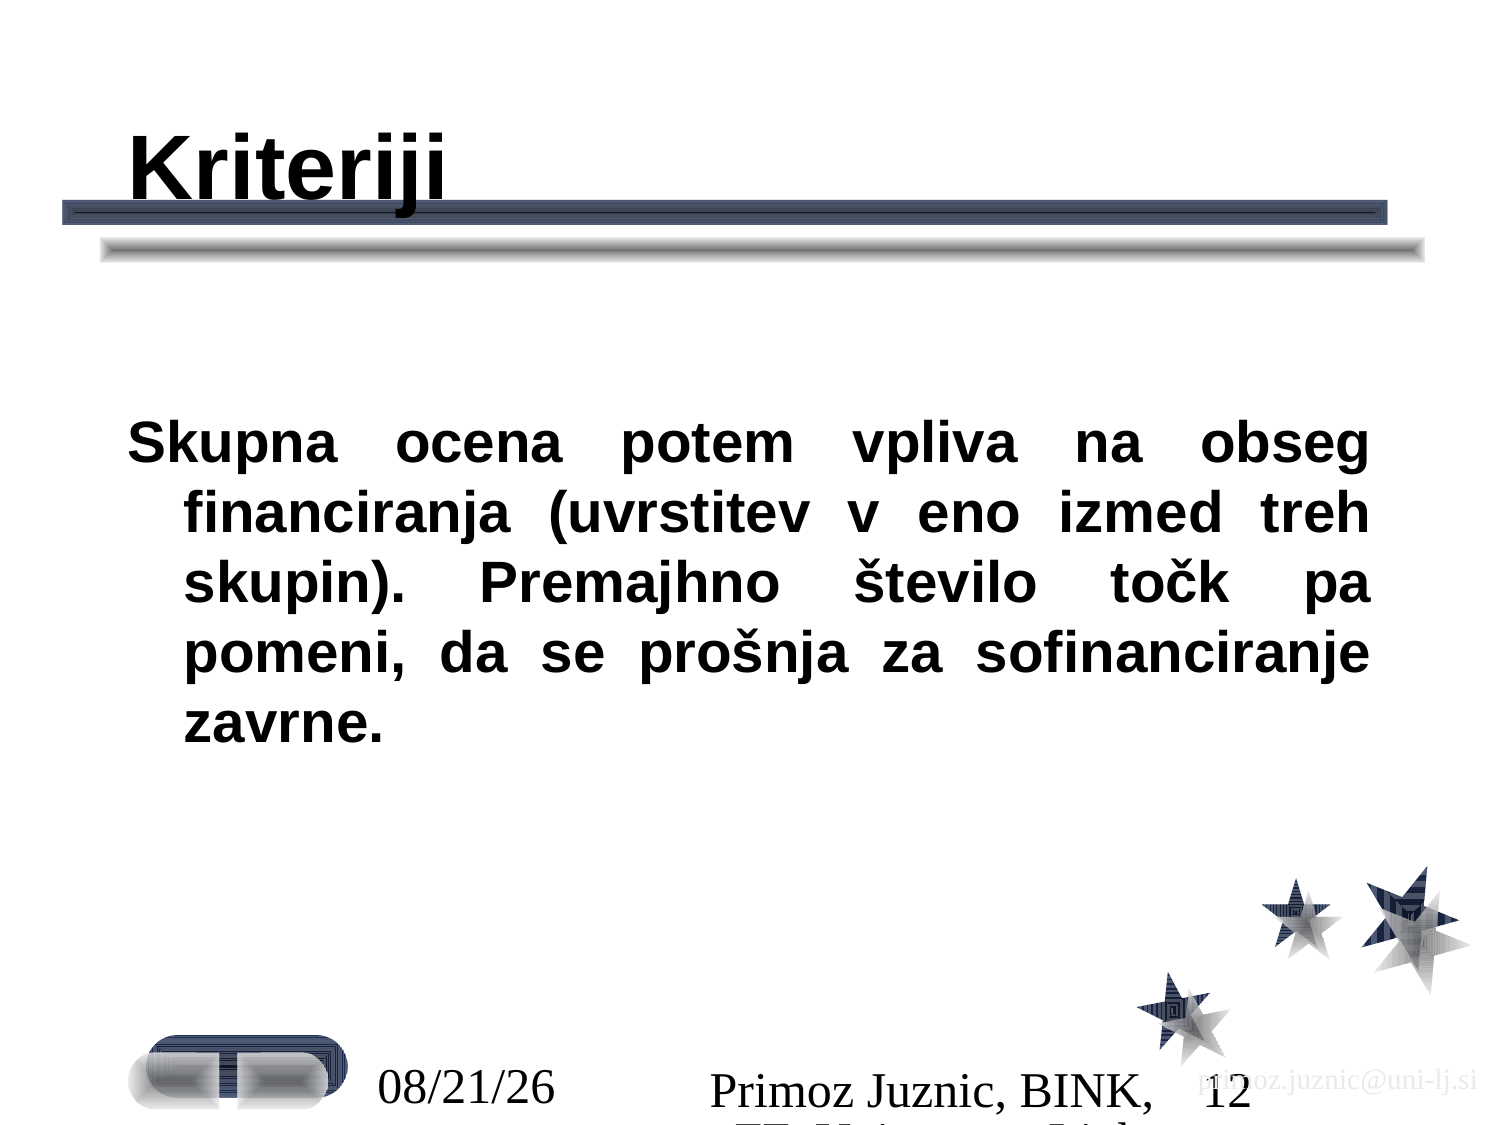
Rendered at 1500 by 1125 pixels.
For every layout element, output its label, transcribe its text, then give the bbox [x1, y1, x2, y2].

title Kriteriji [112, 37, 1388, 225]
list Skupna ocena potem vpliva na obseg financiranja (uvrstitev v eno izmed treh skupin). Premajhno število točk pa pomeni, da se prošnja za sofinanciranje zavrne. [112, 312, 1388, 988]
